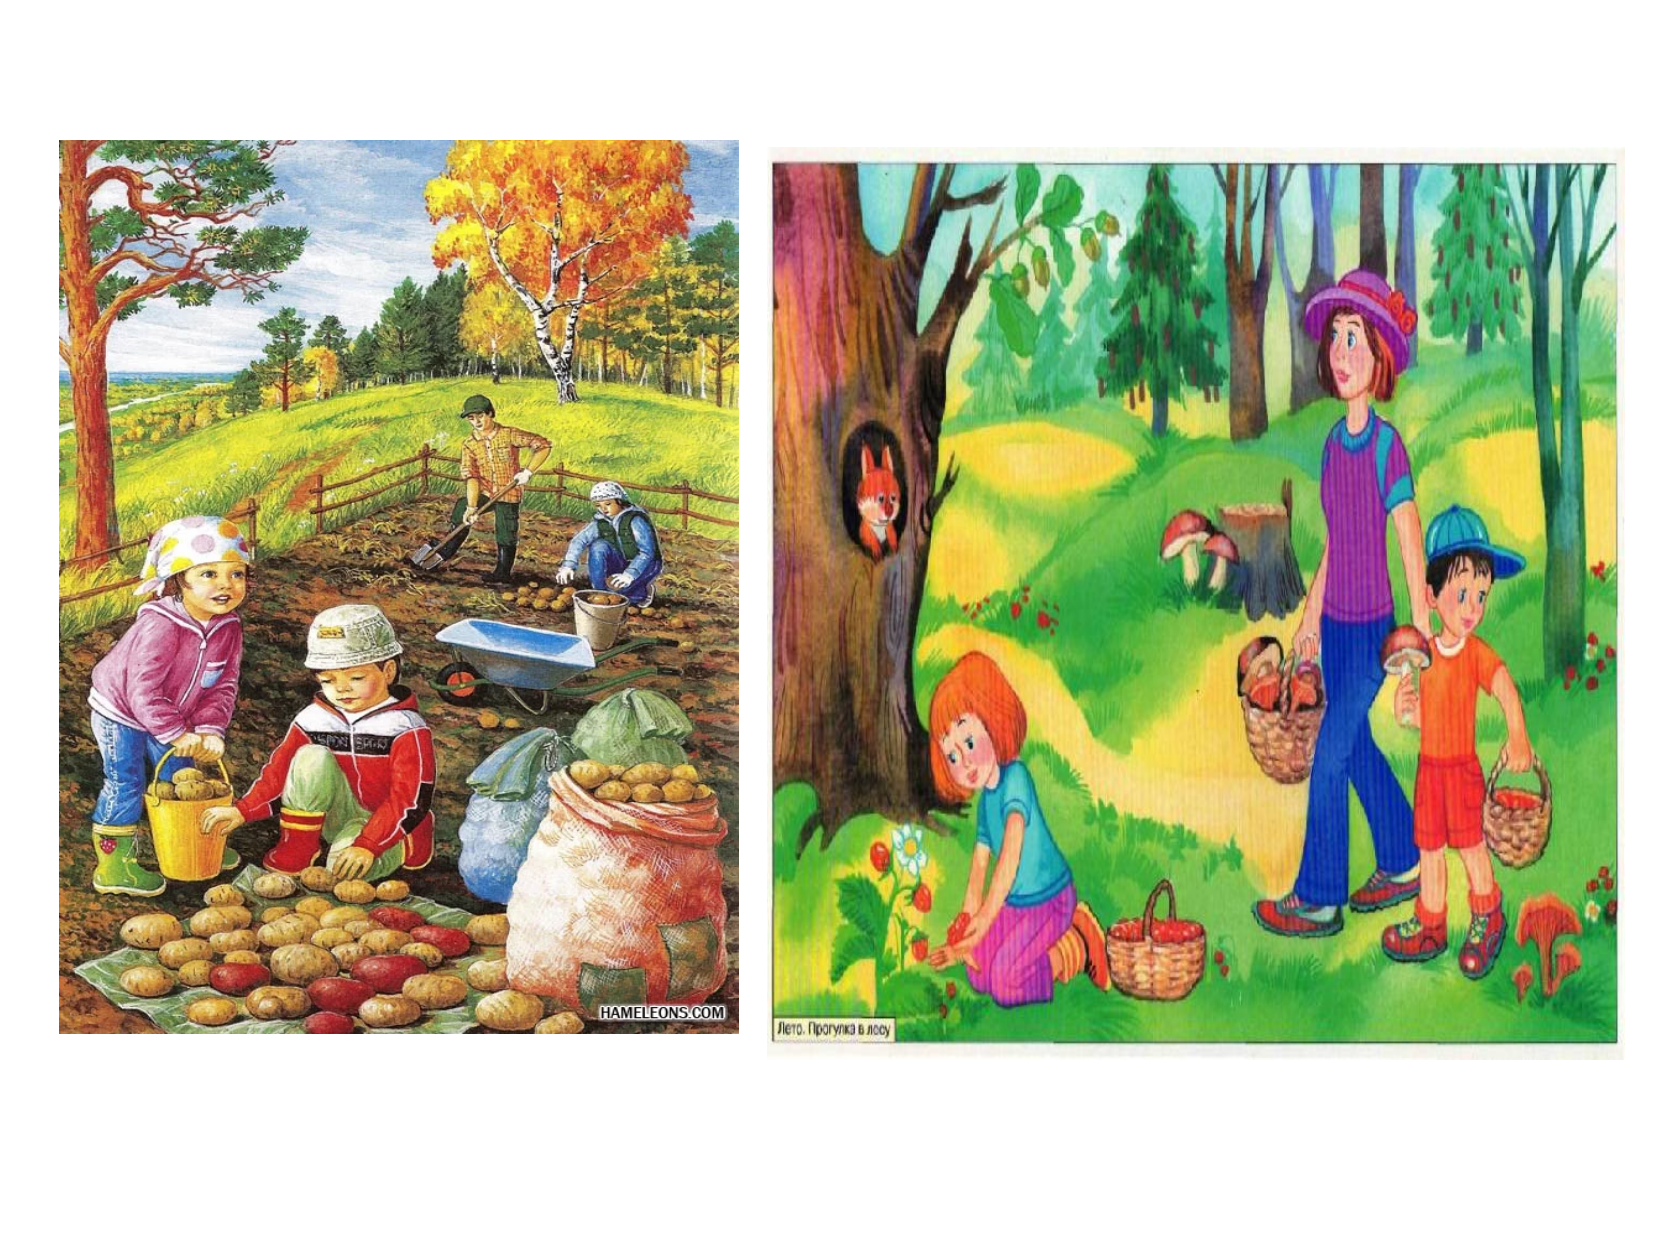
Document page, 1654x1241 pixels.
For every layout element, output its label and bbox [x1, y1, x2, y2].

picture [767, 147, 1625, 1060]
picture [59, 140, 739, 1034]
